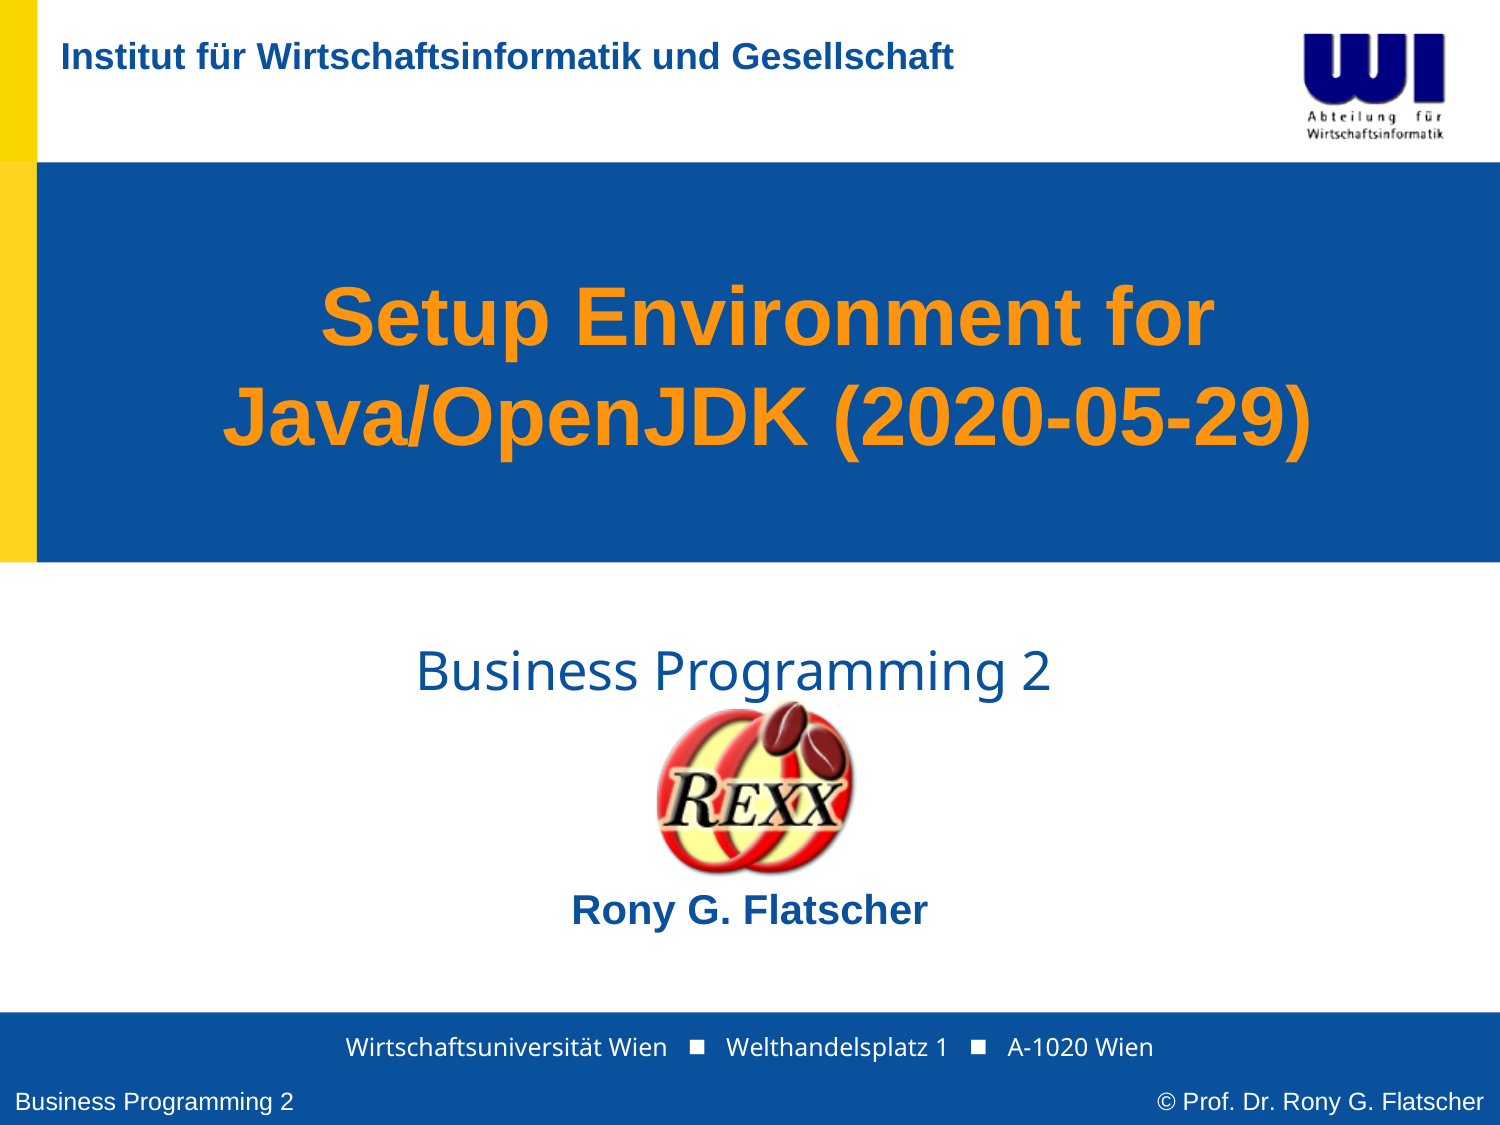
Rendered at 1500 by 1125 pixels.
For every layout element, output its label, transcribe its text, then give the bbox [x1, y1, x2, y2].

picture [1302, 26, 1459, 149]
title Setup Environment for Java/OpenJDK (2020-05-29) [36, 162, 1500, 563]
subtitle Business Programming 2 [122, 612, 1346, 869]
picture [656, 691, 857, 892]
